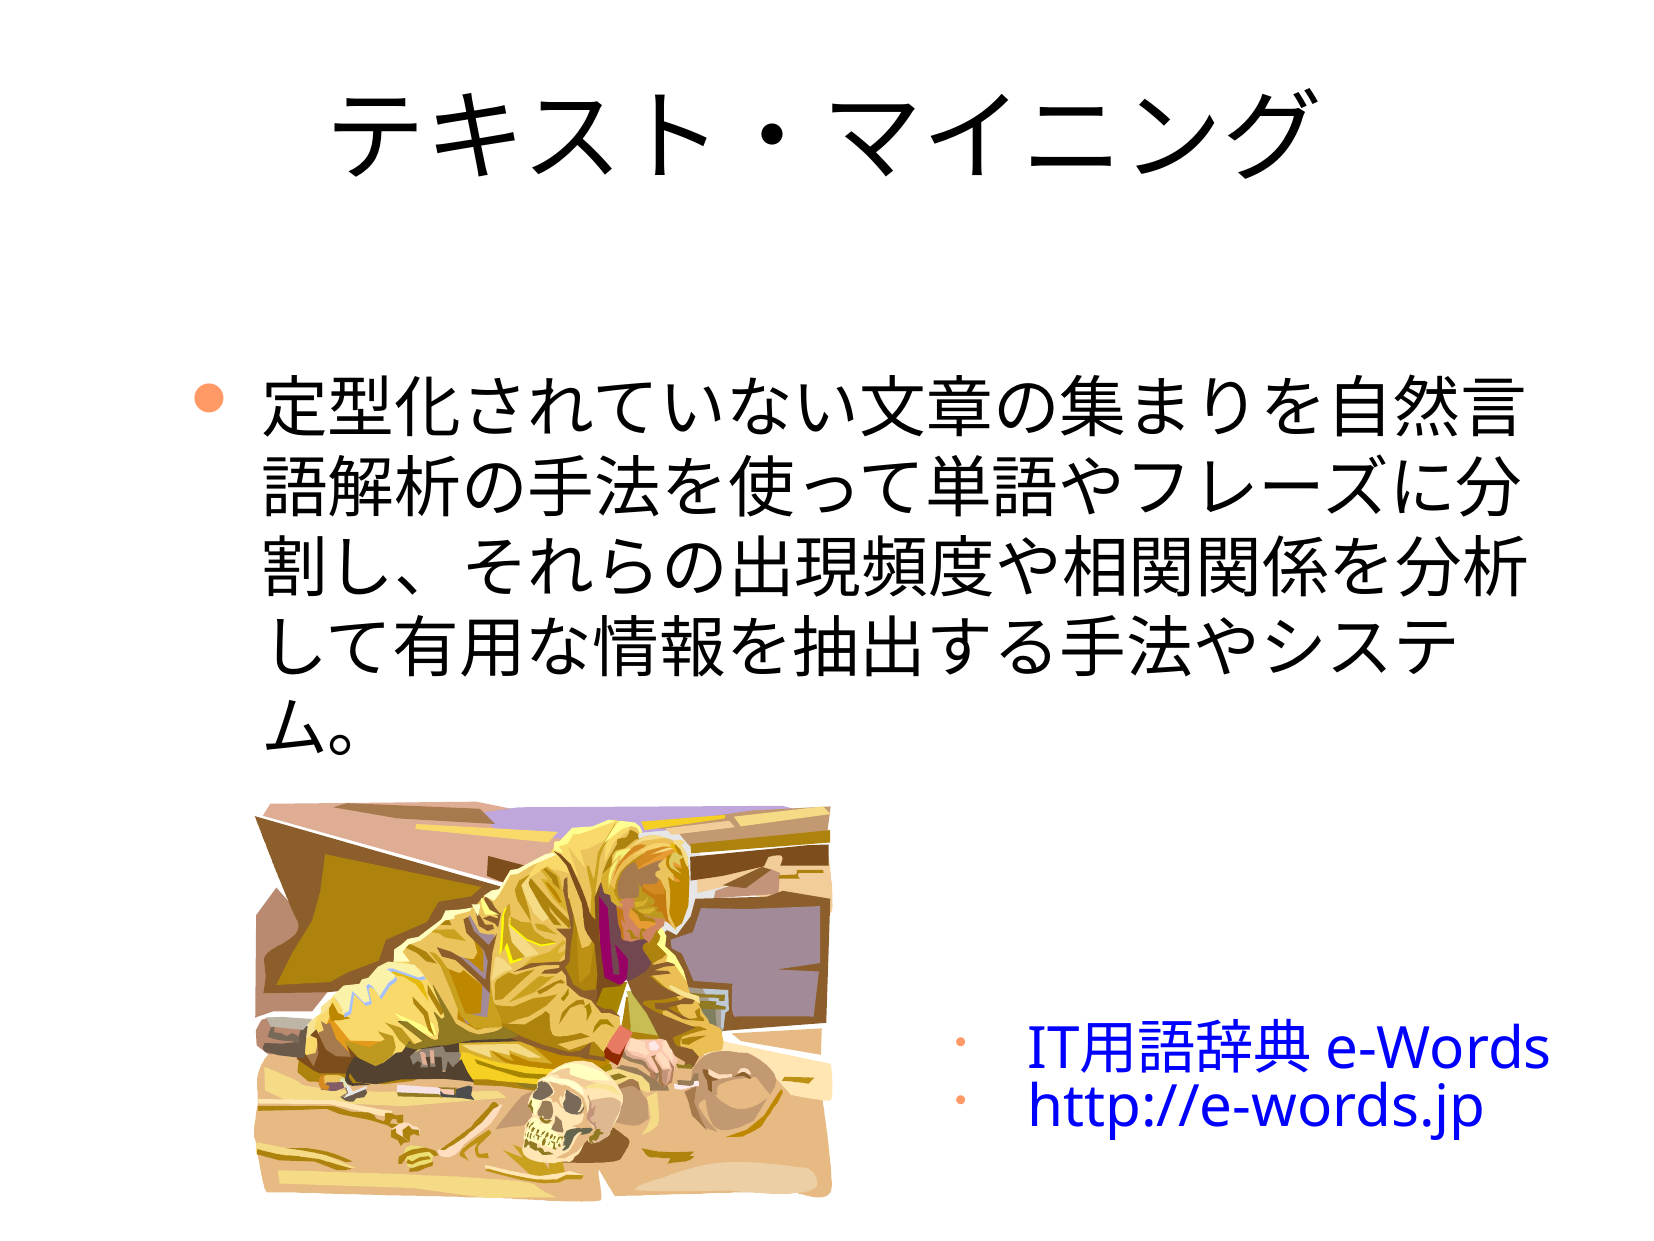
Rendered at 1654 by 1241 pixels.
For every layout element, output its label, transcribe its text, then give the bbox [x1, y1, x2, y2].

picture [252, 795, 839, 1208]
text_box IT用語辞典 e-Words http://e-words.jp [944, 1021, 1624, 1139]
list 定型化されていない文章の集まりを自然言語解析の手法を使って単語やフレーズに分割し、それらの出現頻度や相関関係を分析して有用な情報を抽出する手法やシステム。 [178, 364, 1570, 945]
title テキスト・マイニング [118, 29, 1531, 237]
